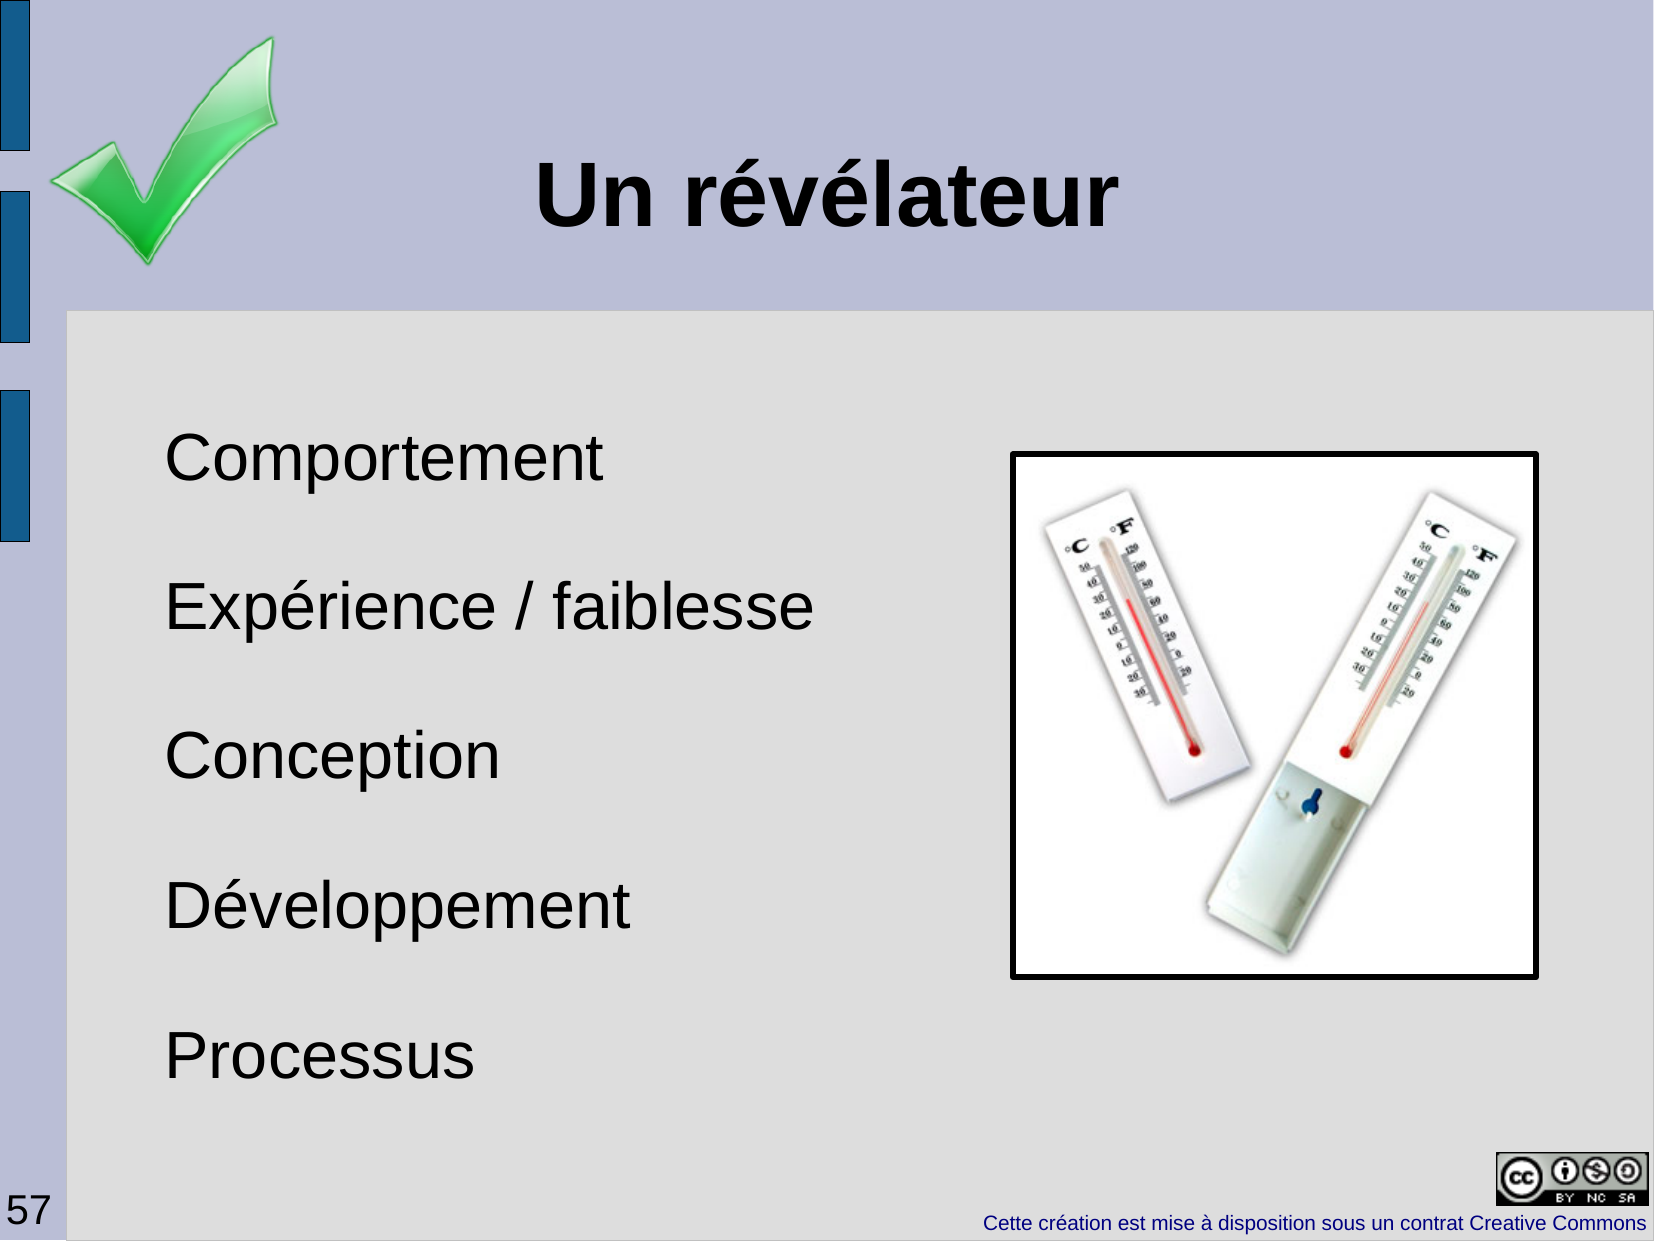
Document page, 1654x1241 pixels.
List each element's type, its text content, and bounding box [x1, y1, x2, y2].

picture [41, 29, 284, 272]
picture [1496, 1152, 1649, 1206]
picture [1015, 457, 1534, 975]
title Un révélateur [121, 91, 1534, 299]
list Comportement Expérience / faiblesse Conception Développement Processus [152, 344, 1534, 1127]
